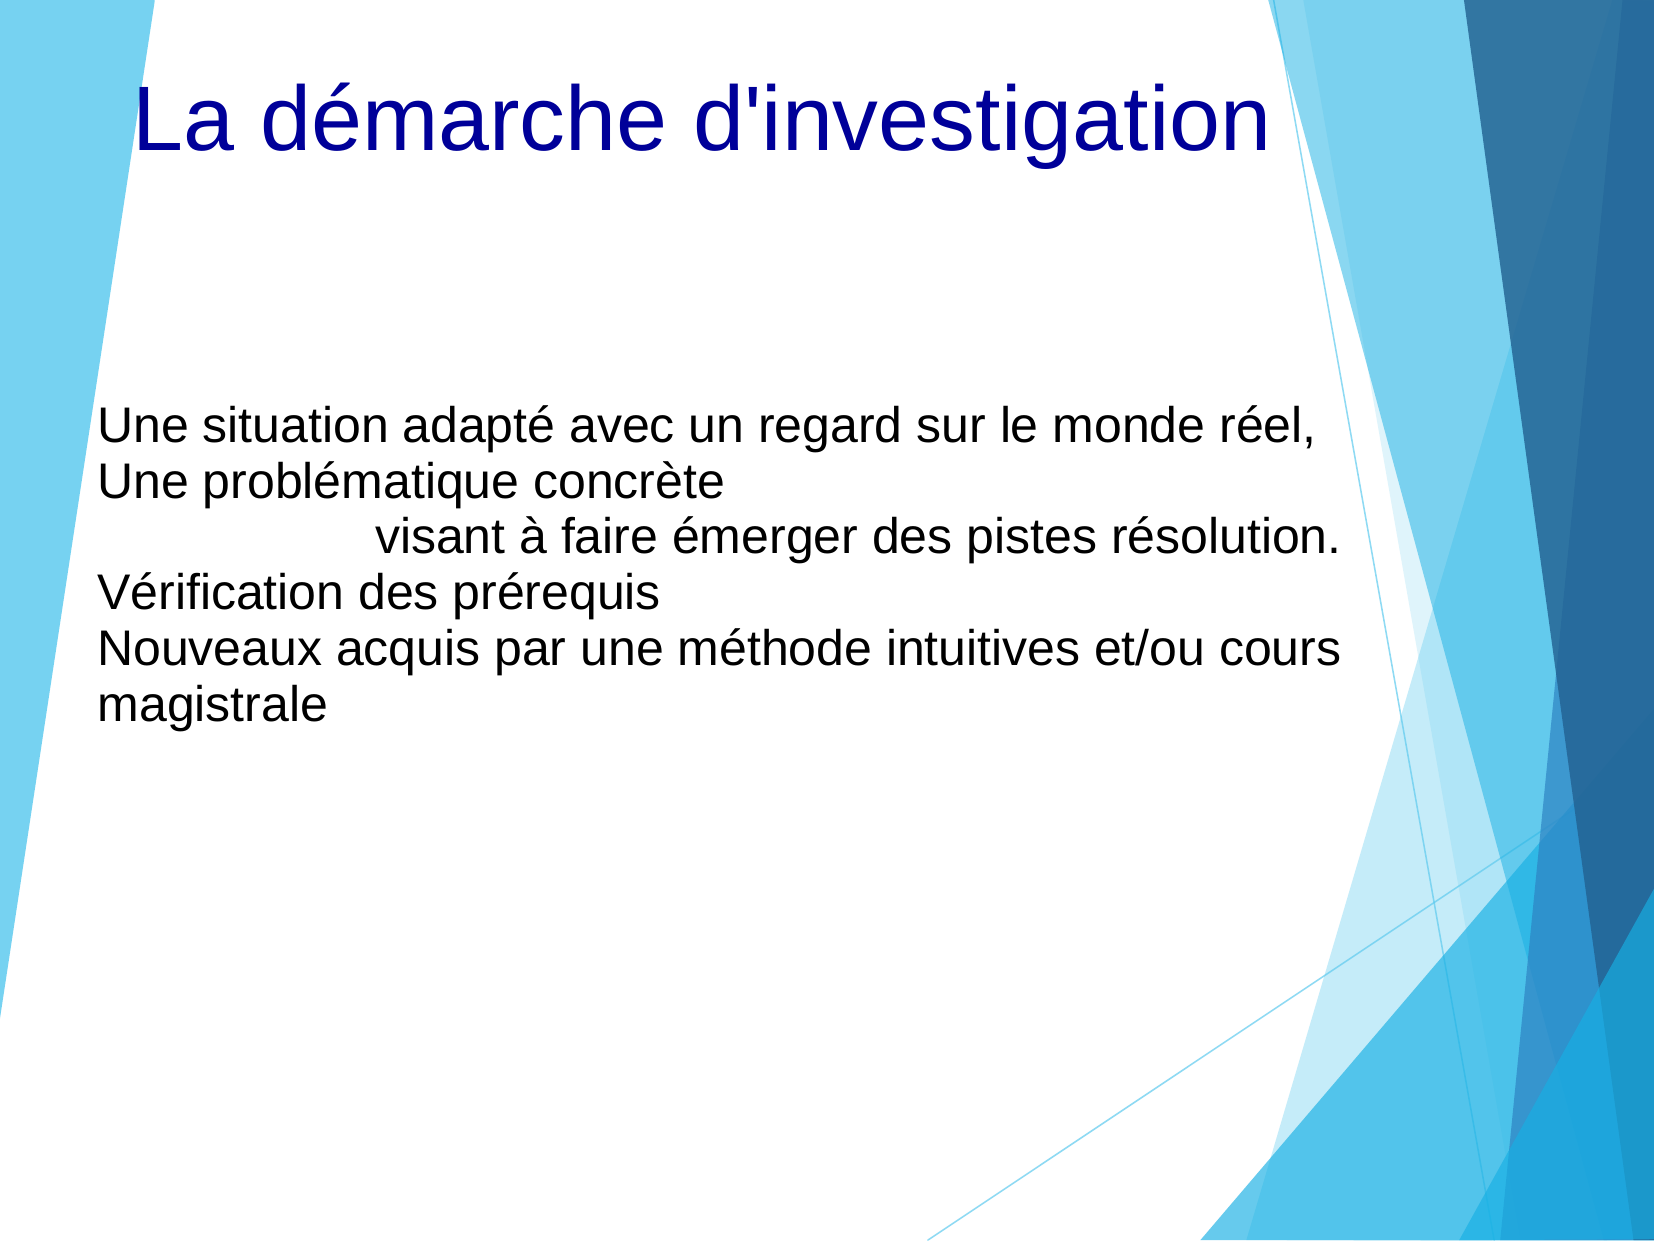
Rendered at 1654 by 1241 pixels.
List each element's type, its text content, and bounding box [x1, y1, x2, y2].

text_box Une situation adapté avec un regard sur le monde réel, Une problématique concrète visant à faire émerger des pistes résolution. Vérification des prérequis Nouveaux acquis par une méthode intuitives et/ou cours magistrale [82, 389, 1430, 792]
text_box La démarche d'investigation [118, 59, 1288, 178]
